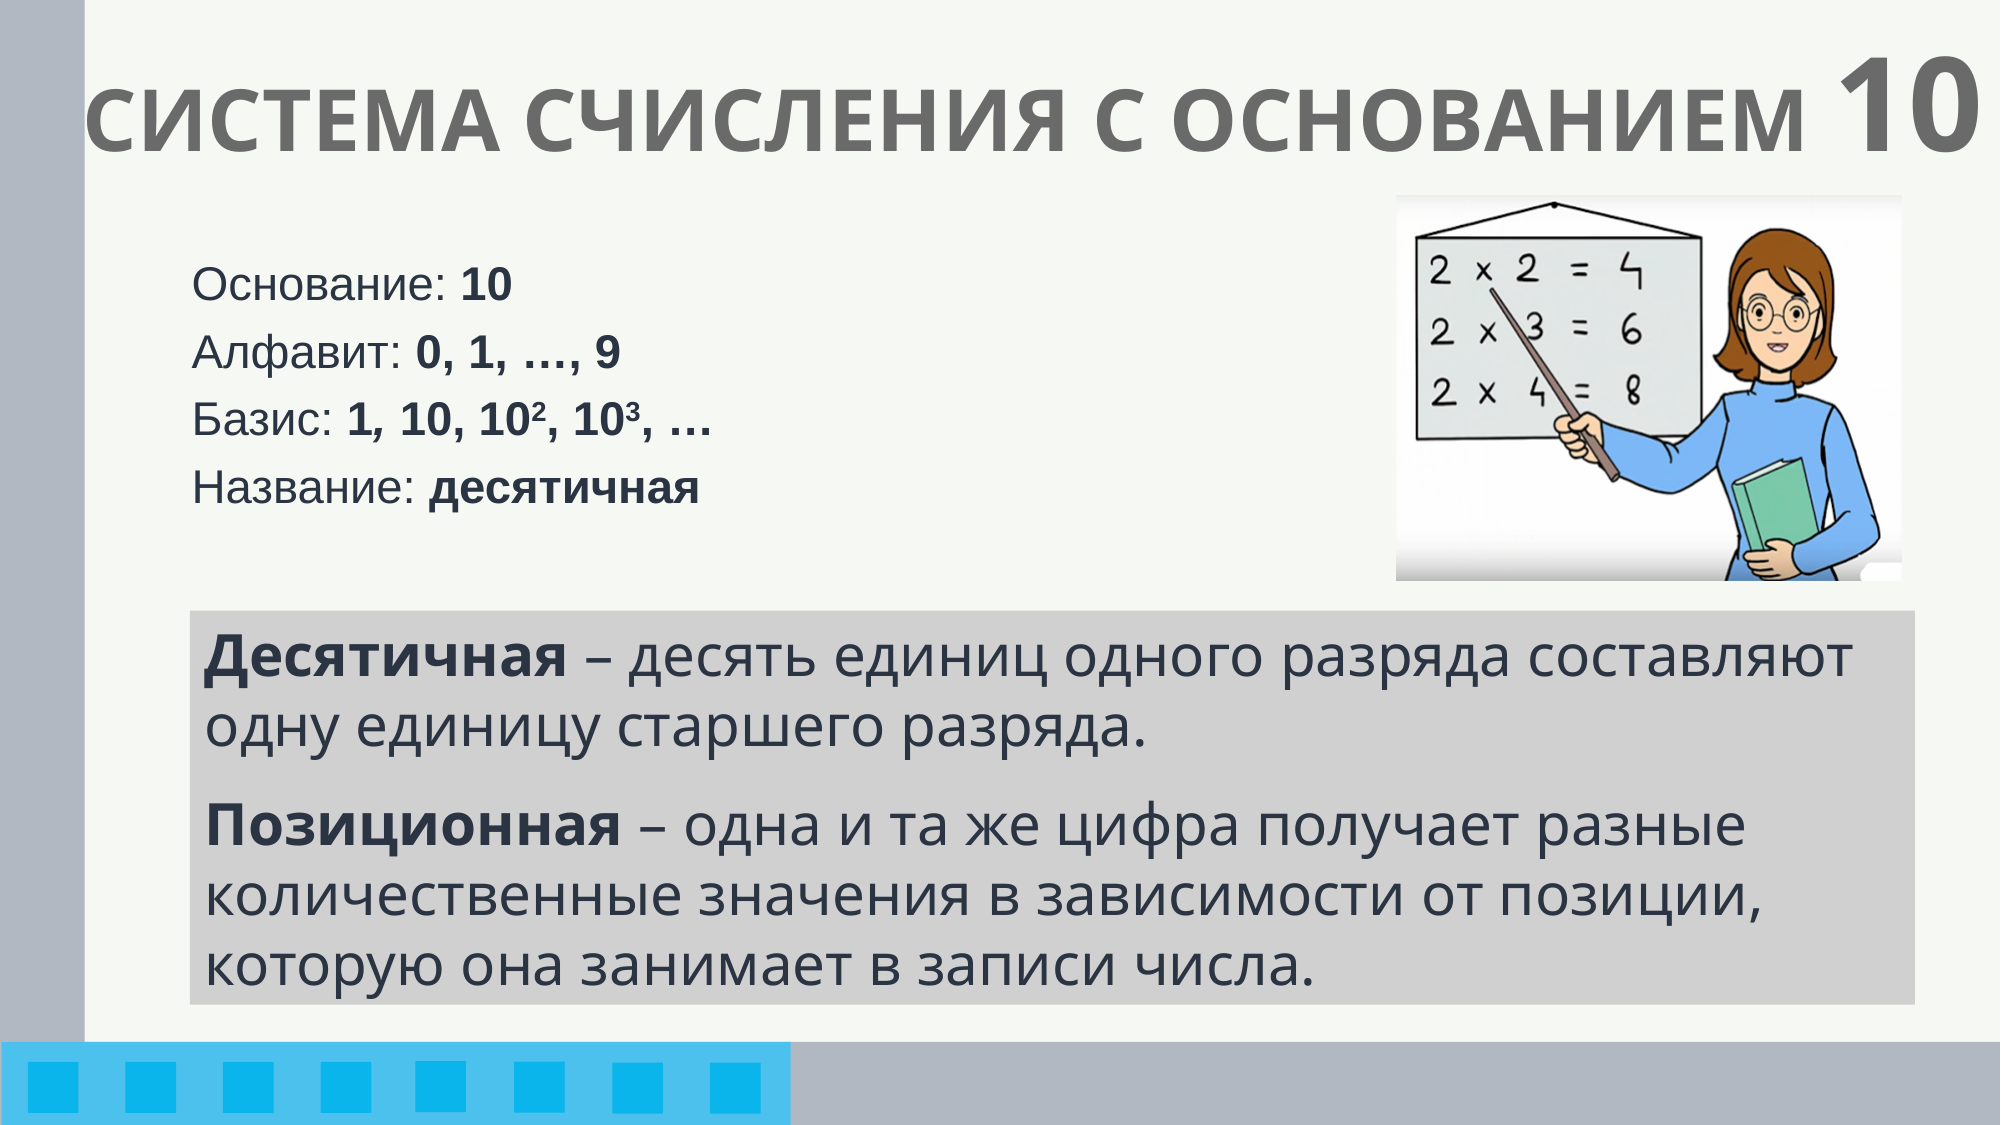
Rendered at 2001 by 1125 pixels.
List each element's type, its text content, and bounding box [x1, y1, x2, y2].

list Основание: 10 Алфавит: 0, 1, …, 9 Базис: 1, 10, 102, 103, … Название: десятичная [176, 252, 1396, 524]
text_box Десятичная – десять единиц одного разряда составляют одну единицу старшего разряда. Позиционная – одна и та же цифра получает разные количественные значения в зависимости от позиции, которую она занимает в записи числа. [189, 610, 1915, 1005]
title СИСТЕМА СЧИСЛЕНИЯ С ОСНОВАНИЕМ 10 [65, 0, 2000, 218]
picture [1396, 195, 1902, 581]
